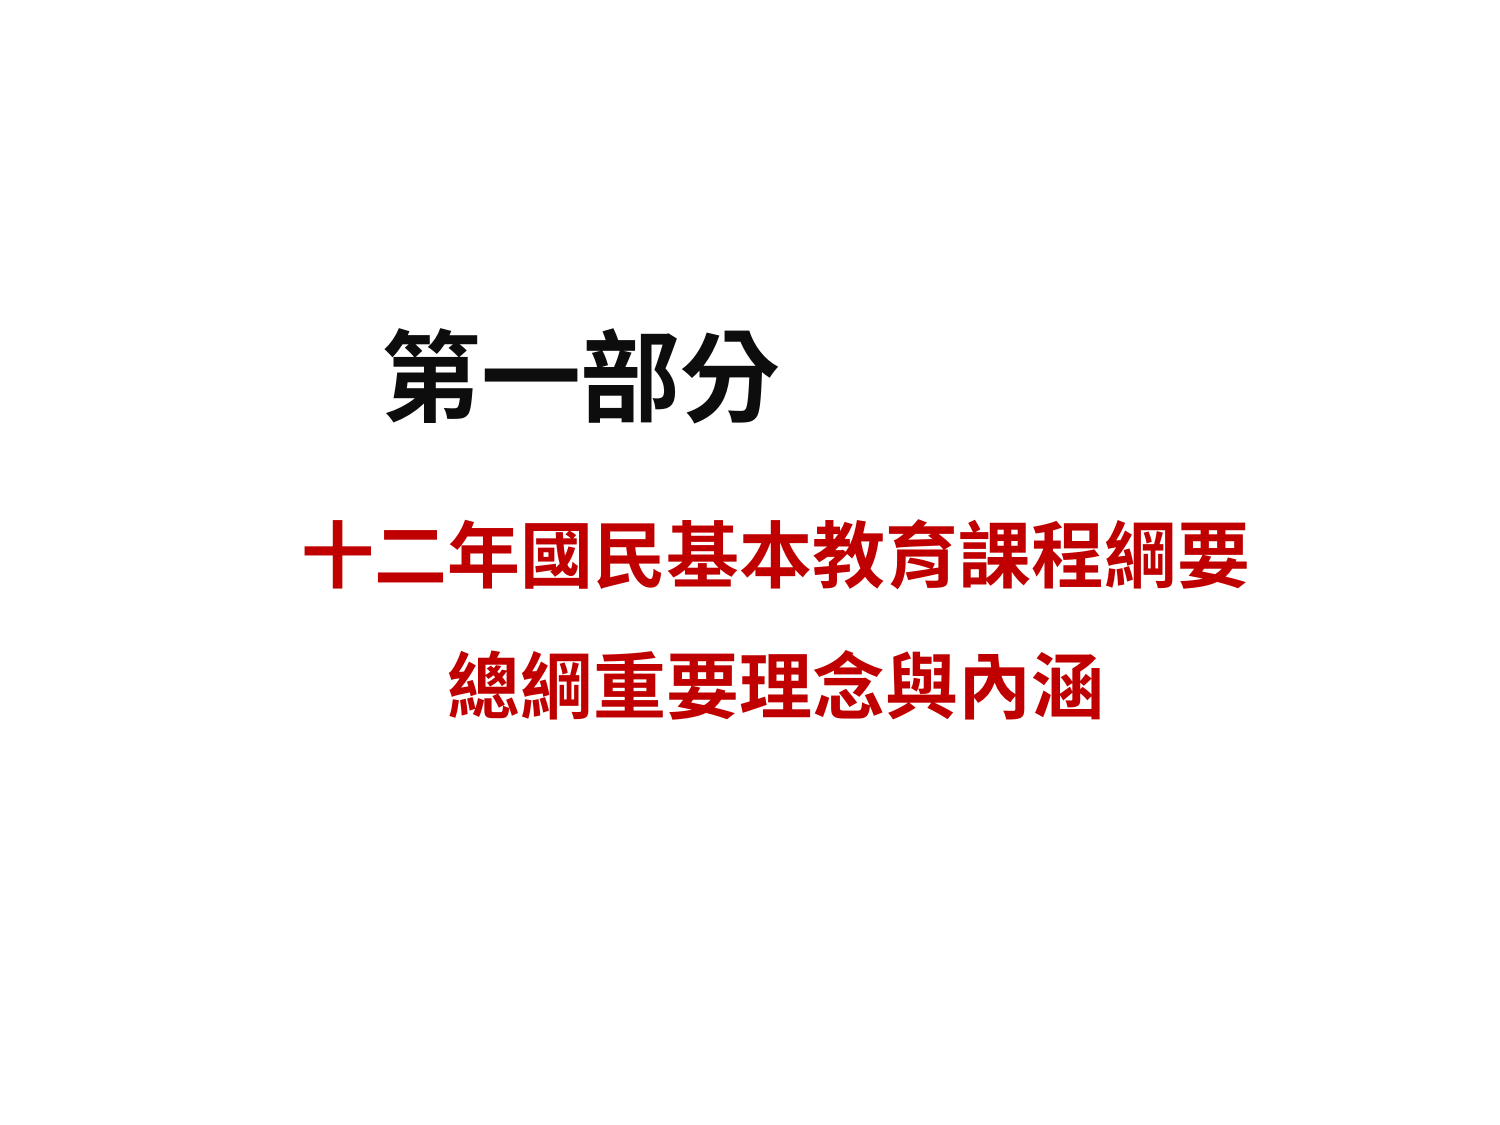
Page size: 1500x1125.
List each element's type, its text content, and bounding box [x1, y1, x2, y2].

text_box 十二年國民基本教育課程綱要 總綱重要理念與內涵 [129, 458, 1424, 676]
text_box 第一部分 [366, 306, 1037, 442]
